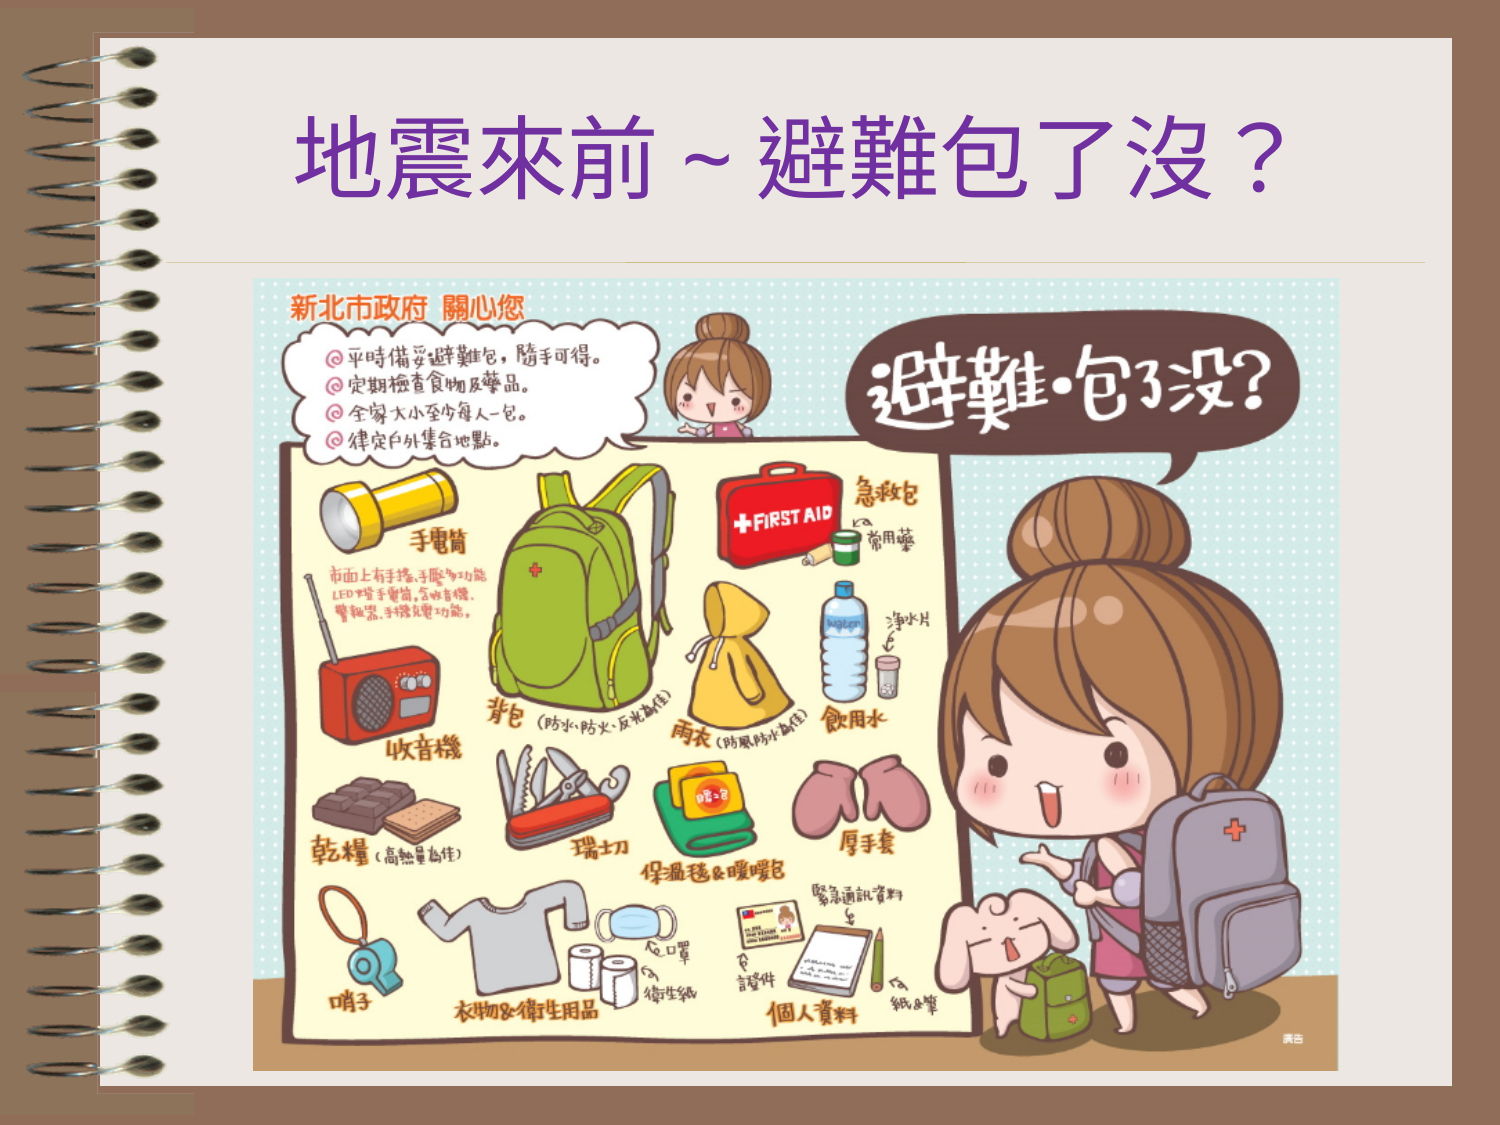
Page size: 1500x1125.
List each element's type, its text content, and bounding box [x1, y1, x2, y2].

title 地震來前~避難包了沒？ [174, 62, 1426, 250]
picture [253, 278, 1340, 1071]
